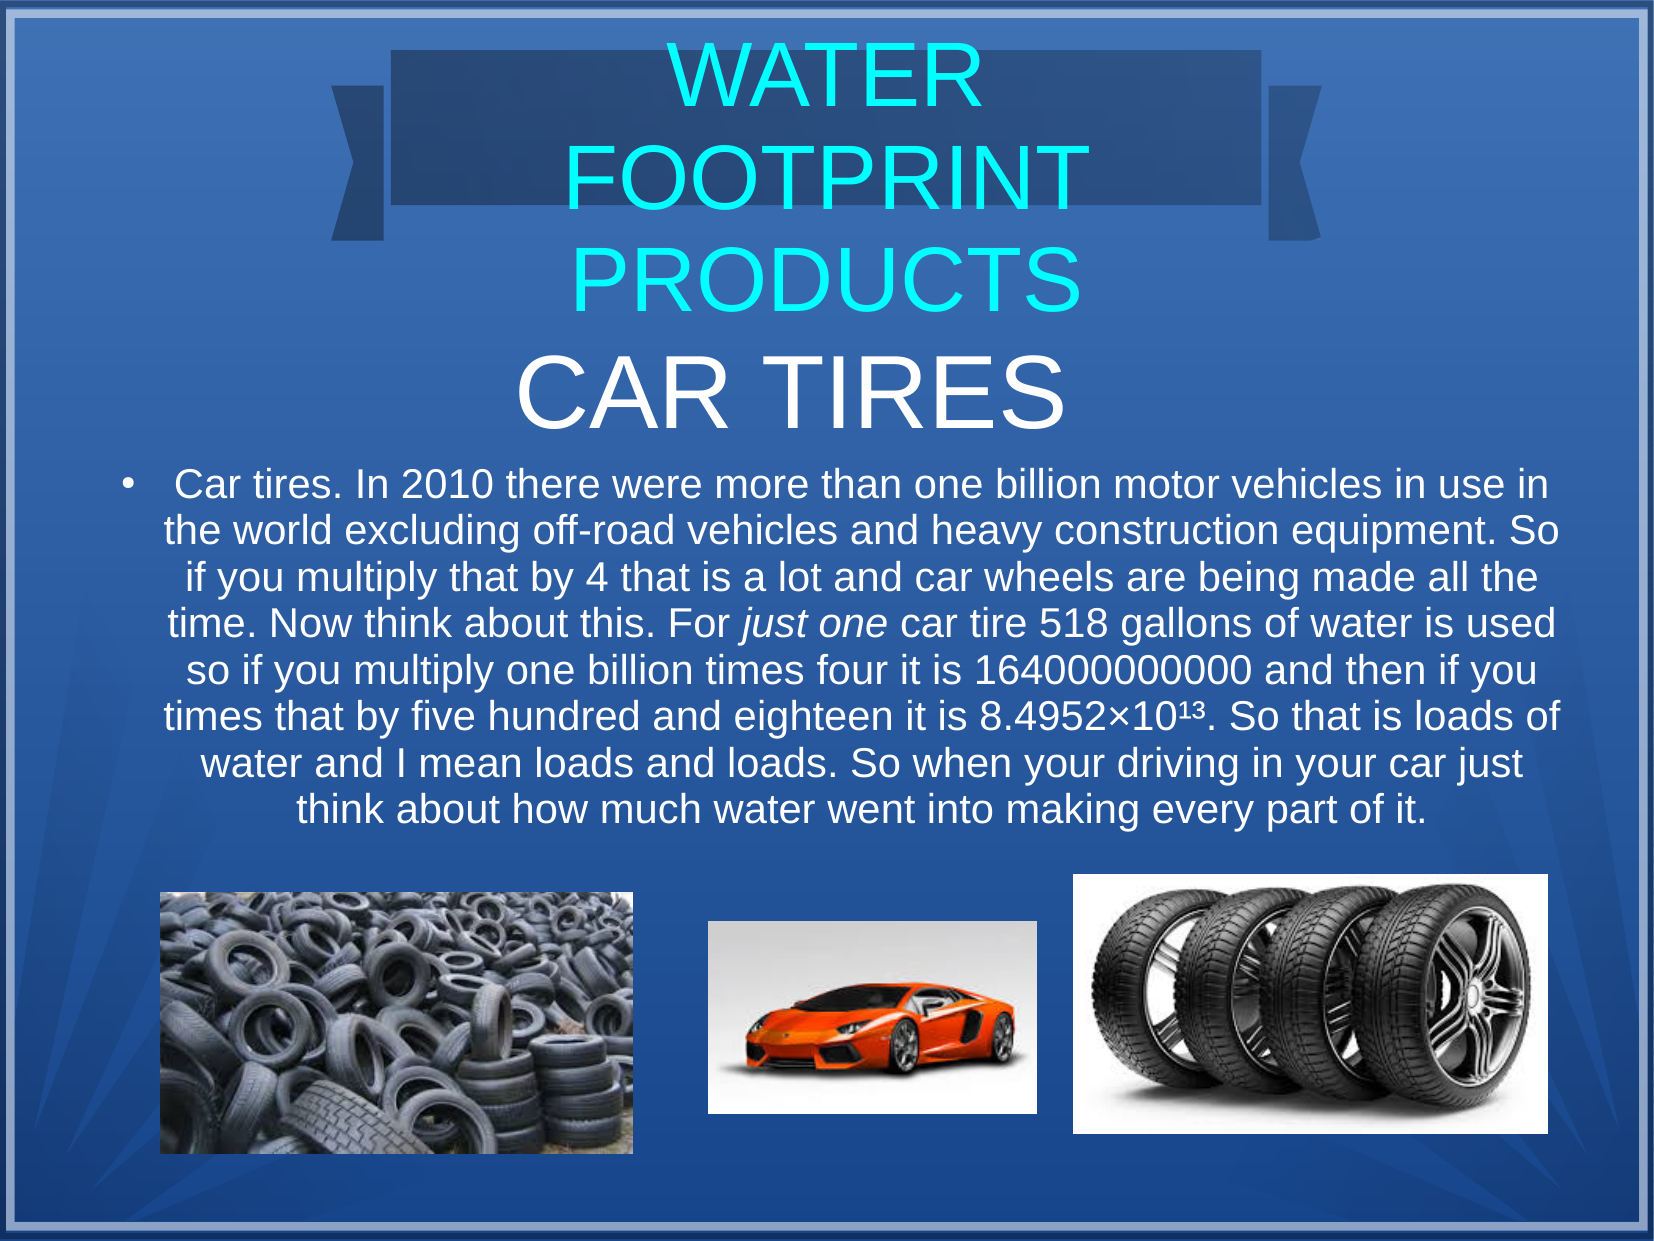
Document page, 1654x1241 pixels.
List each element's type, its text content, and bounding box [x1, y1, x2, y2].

list CAR TIRES [11, 333, 1501, 792]
picture [708, 921, 1037, 1114]
title WATER FOOTPRINT PRODUCTS [389, 23, 1264, 332]
picture [160, 892, 633, 1154]
picture [1073, 874, 1548, 1134]
list Car tires. In 2010 there were more than one billion motor vehicles in use in the world excluding off-road vehicles and heavy construction equipment. So if you multiply that by 4 that is a lot and car wheels are being made all the time. Now think about this. For just one car tire 518 gallons of water is used so if you multiply one billion times four it is 164000000000 and then if you times that by five hundred and eighteen it is 8.4952×10¹³. So that is loads of water and I mean loads and loads. So when your driving in your car just think about how much water went into making every part of it. [82, 460, 1571, 851]
